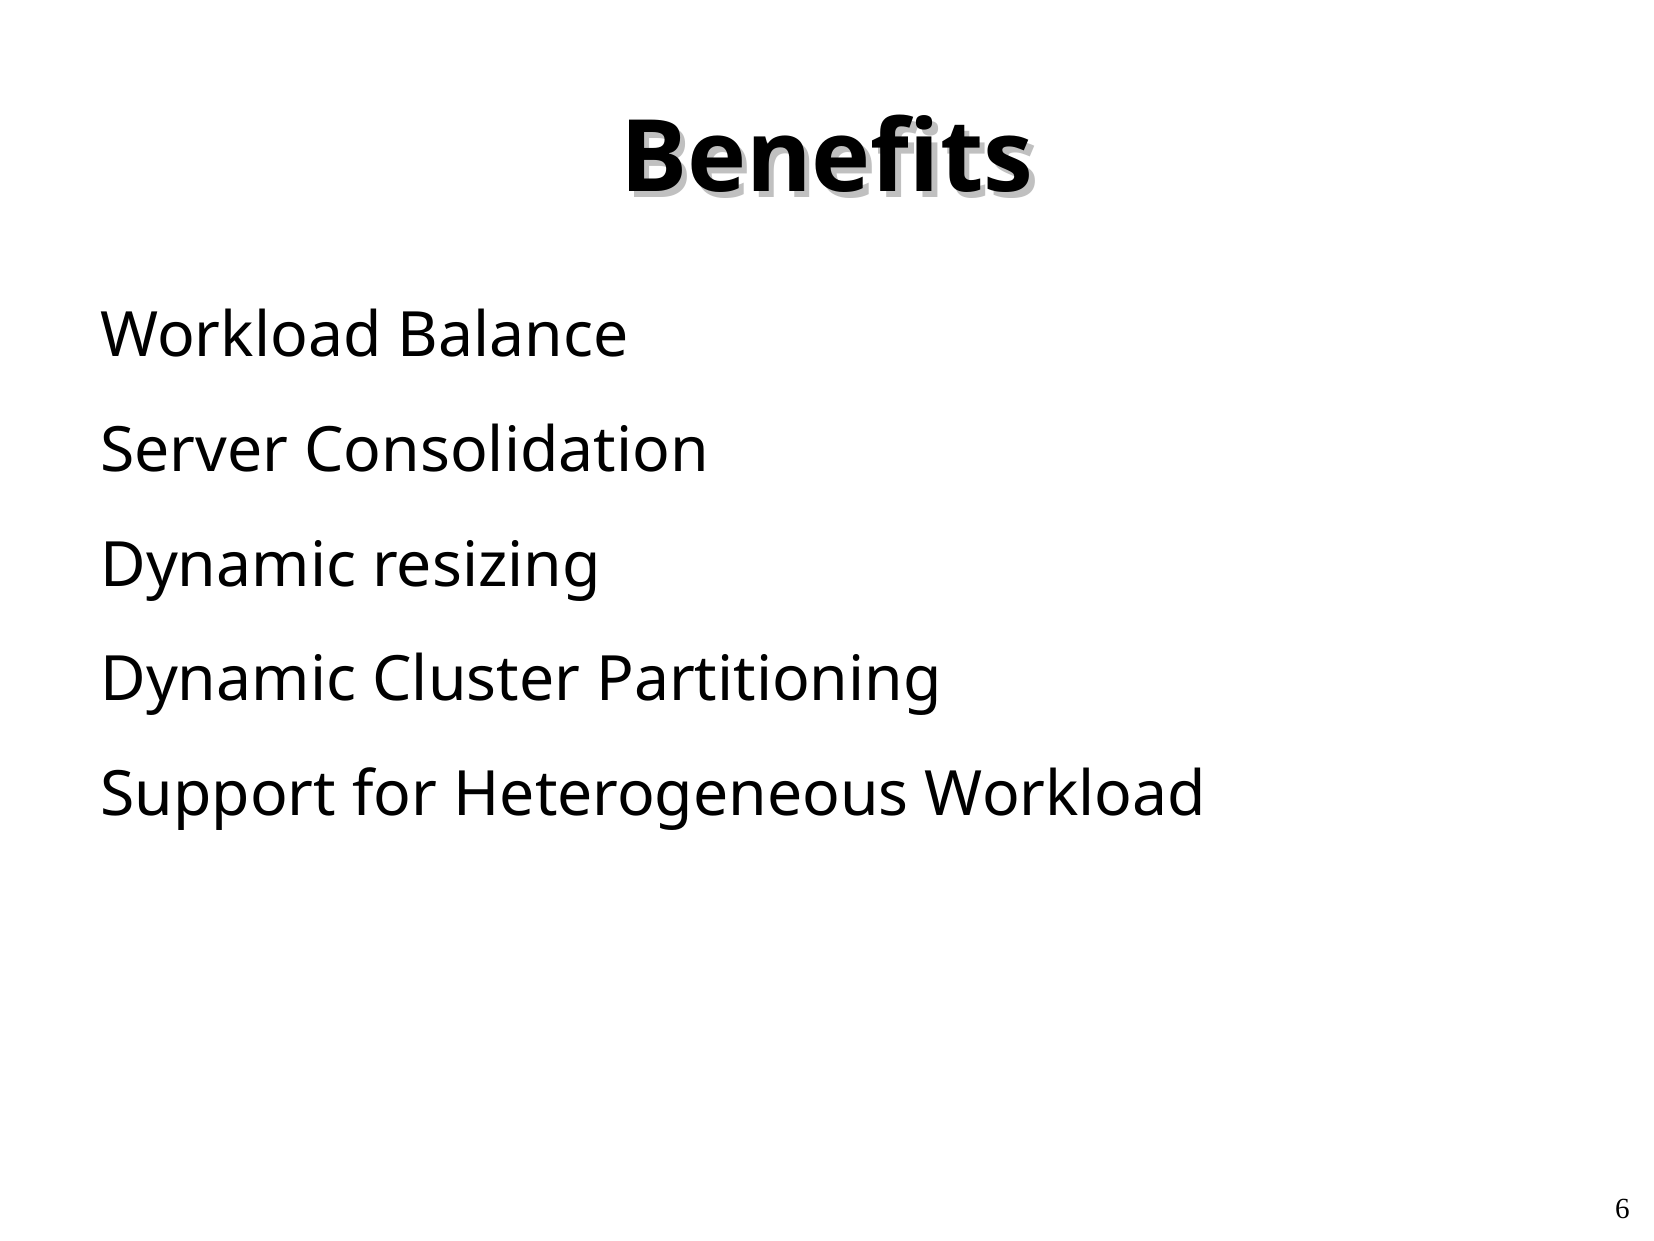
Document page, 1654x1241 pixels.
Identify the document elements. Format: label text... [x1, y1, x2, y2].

title Benefits [82, 49, 1571, 257]
list Workload Balance Server Consolidation Dynamic resizing Dynamic Cluster Partitioning Support for Heterogeneous Workload [82, 290, 1571, 1109]
